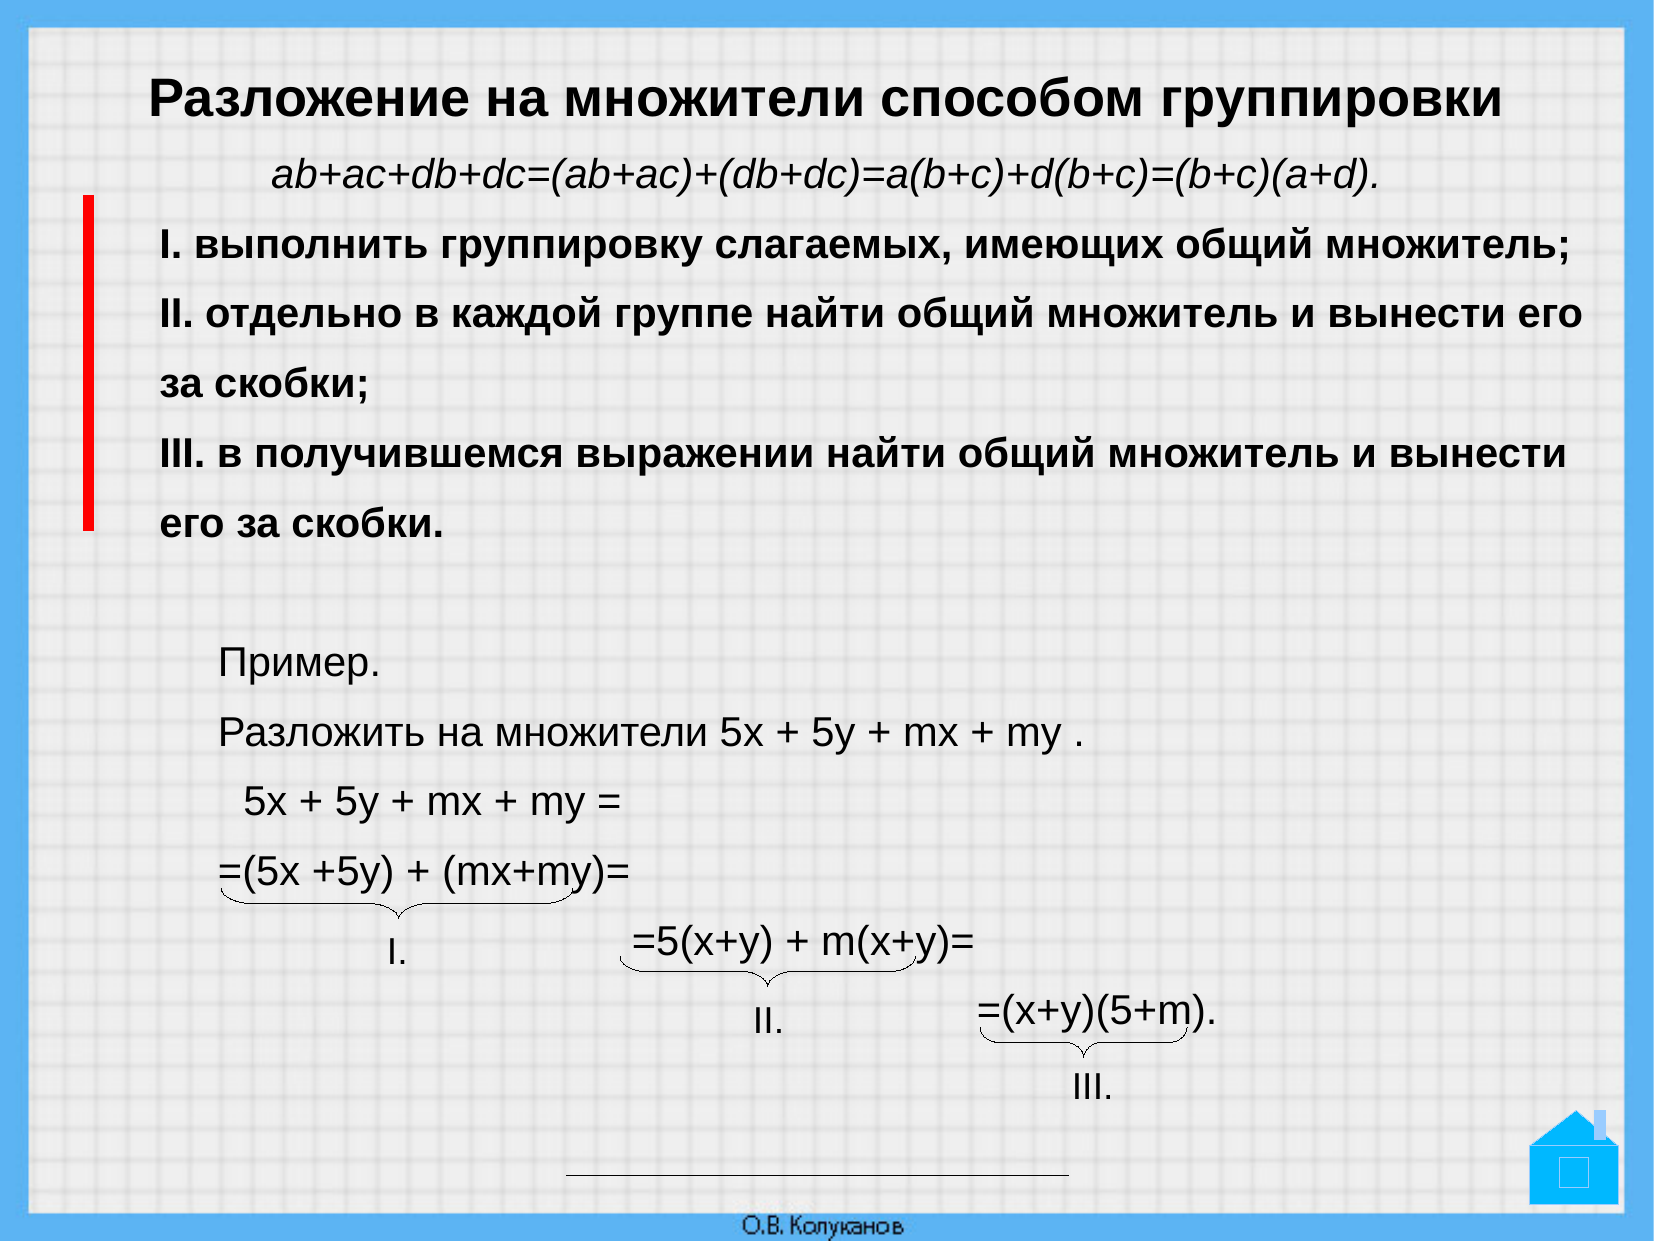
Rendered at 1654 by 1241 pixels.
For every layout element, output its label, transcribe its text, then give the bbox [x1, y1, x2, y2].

text_box III. [1057, 1057, 1129, 1115]
text_box Разложение на множители способом группировки ab+ac+db+dc=(ab+ac)+(db+dc)=a(b+c)+d(b+c)=(b+c)(a+d). выполнить группировку слагаемых, имеющих общий множитель; отдельно в каждой группе найти общий множитель и вынести его за скобки; в получившемся выражении найти общий множитель и вынести его за скобки. Пример. Разложить на множители 5x + 5y + mx + my . 5x + 5y + mx + my = =(5x +5y) + (mx+my)= =5(x+y) + m(x+y)= =(x+y)(5+m). [29, 29, 1625, 1188]
text_box [1529, 1110, 1619, 1205]
text_box II. [738, 992, 800, 1049]
picture [0, 0, 1654, 1241]
text_box I. [372, 923, 423, 981]
